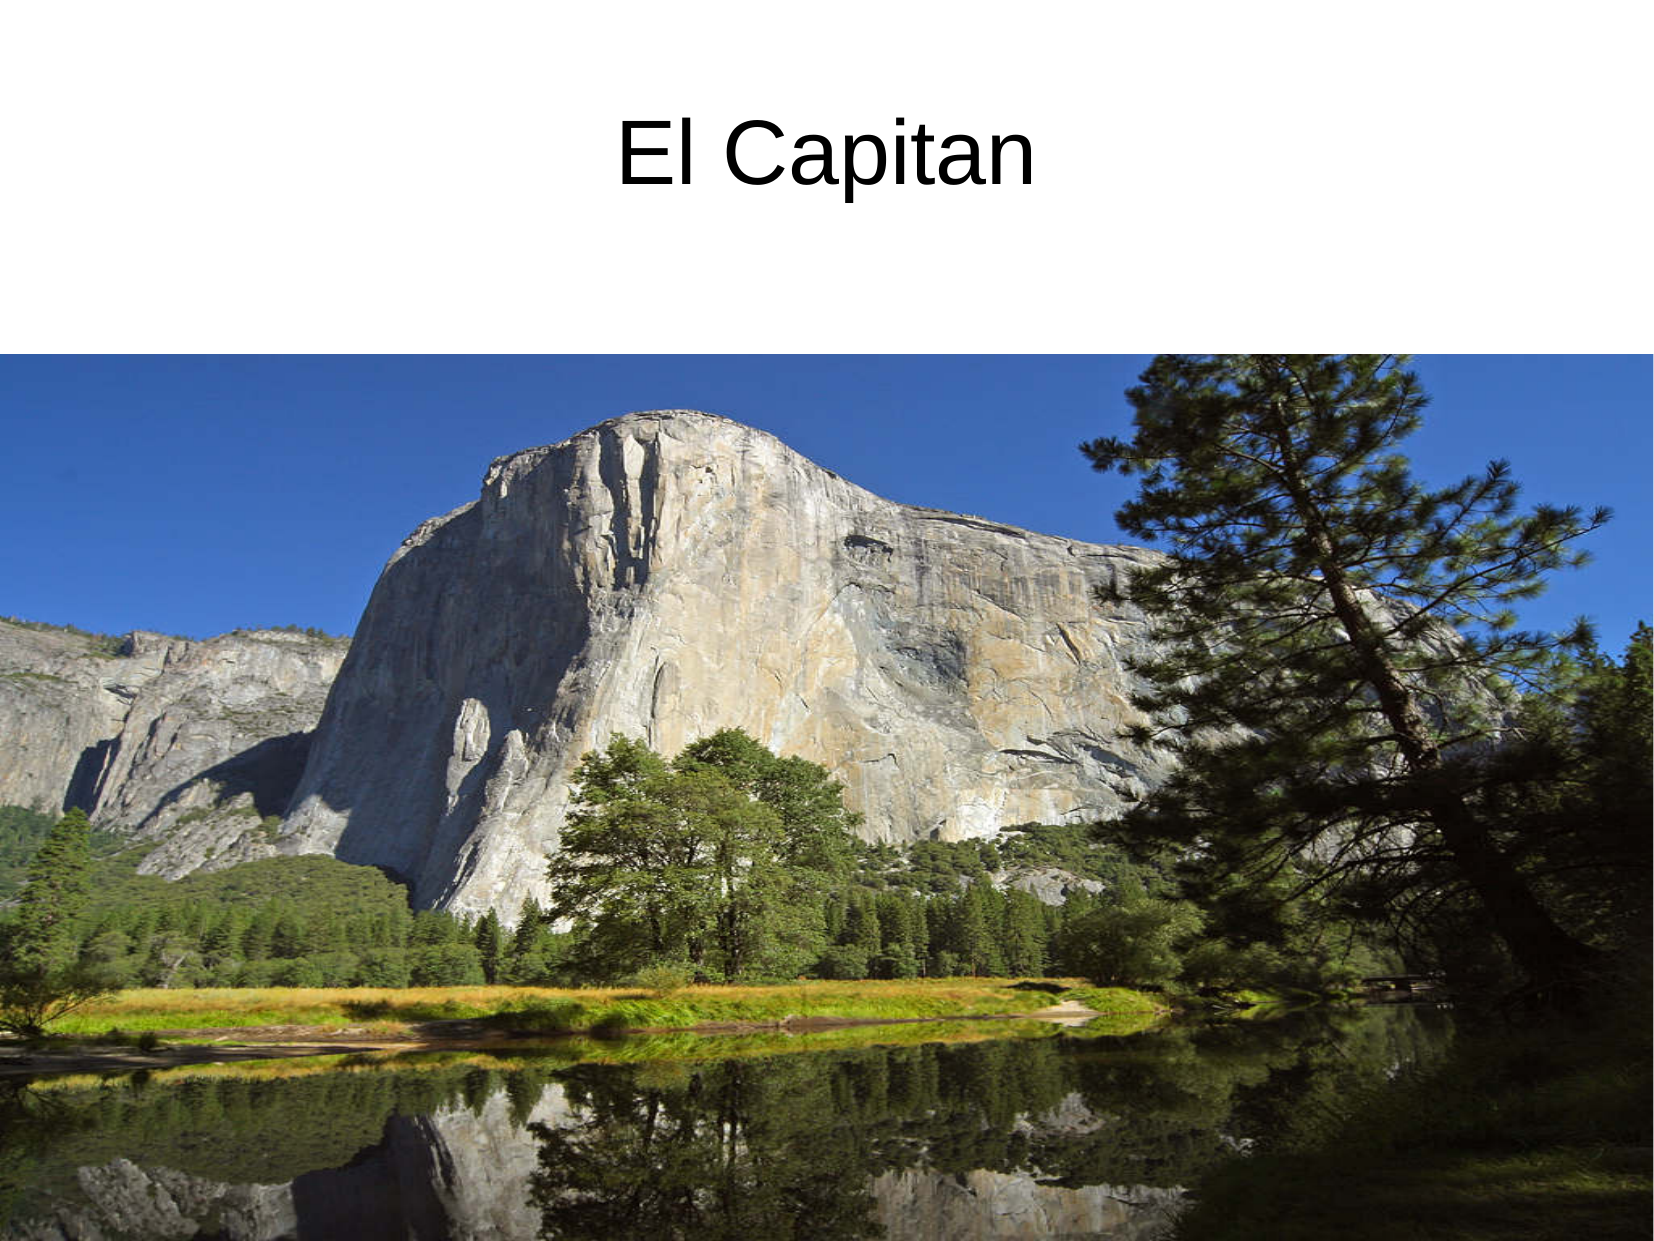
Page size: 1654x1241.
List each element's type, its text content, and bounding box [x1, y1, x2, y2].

title El Capitan [82, 56, 1571, 250]
picture [0, 354, 1654, 1241]
